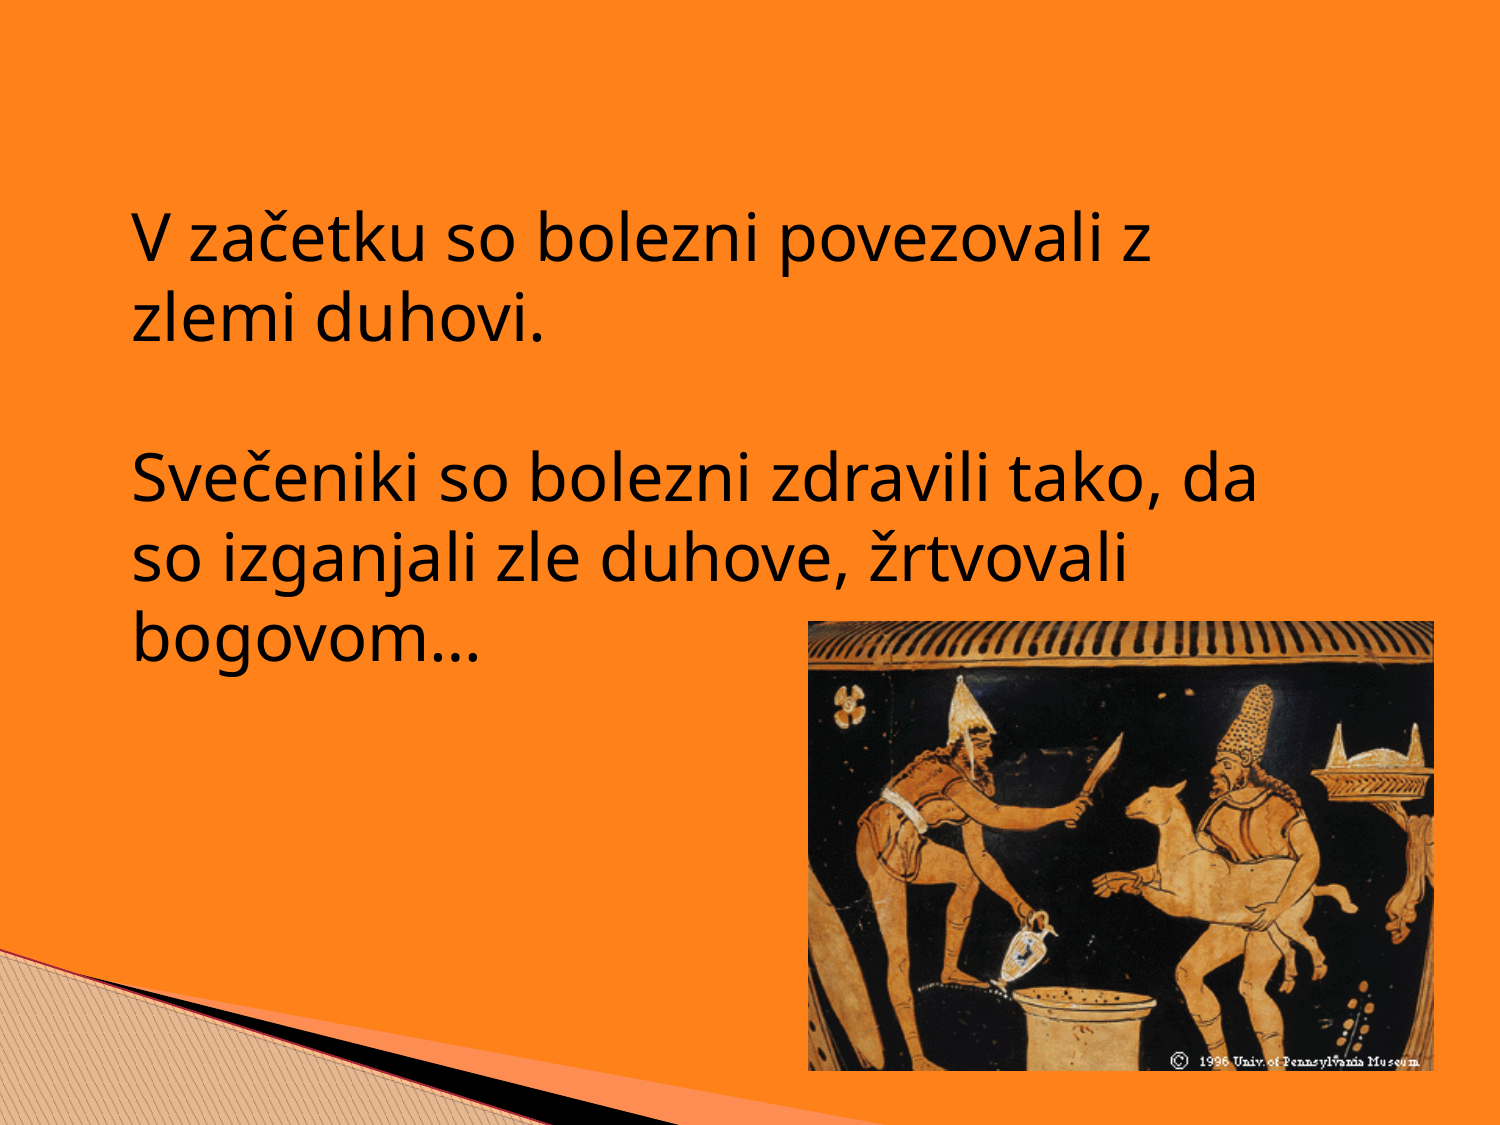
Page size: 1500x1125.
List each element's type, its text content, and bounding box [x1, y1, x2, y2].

text_box V začetku so bolezni povezovali z zlemi duhovi. Svečeniki so bolezni zdravili tako, da so izganjali zle duhove, žrtvovali bogovom… [117, 187, 1313, 683]
picture [808, 621, 1434, 1072]
